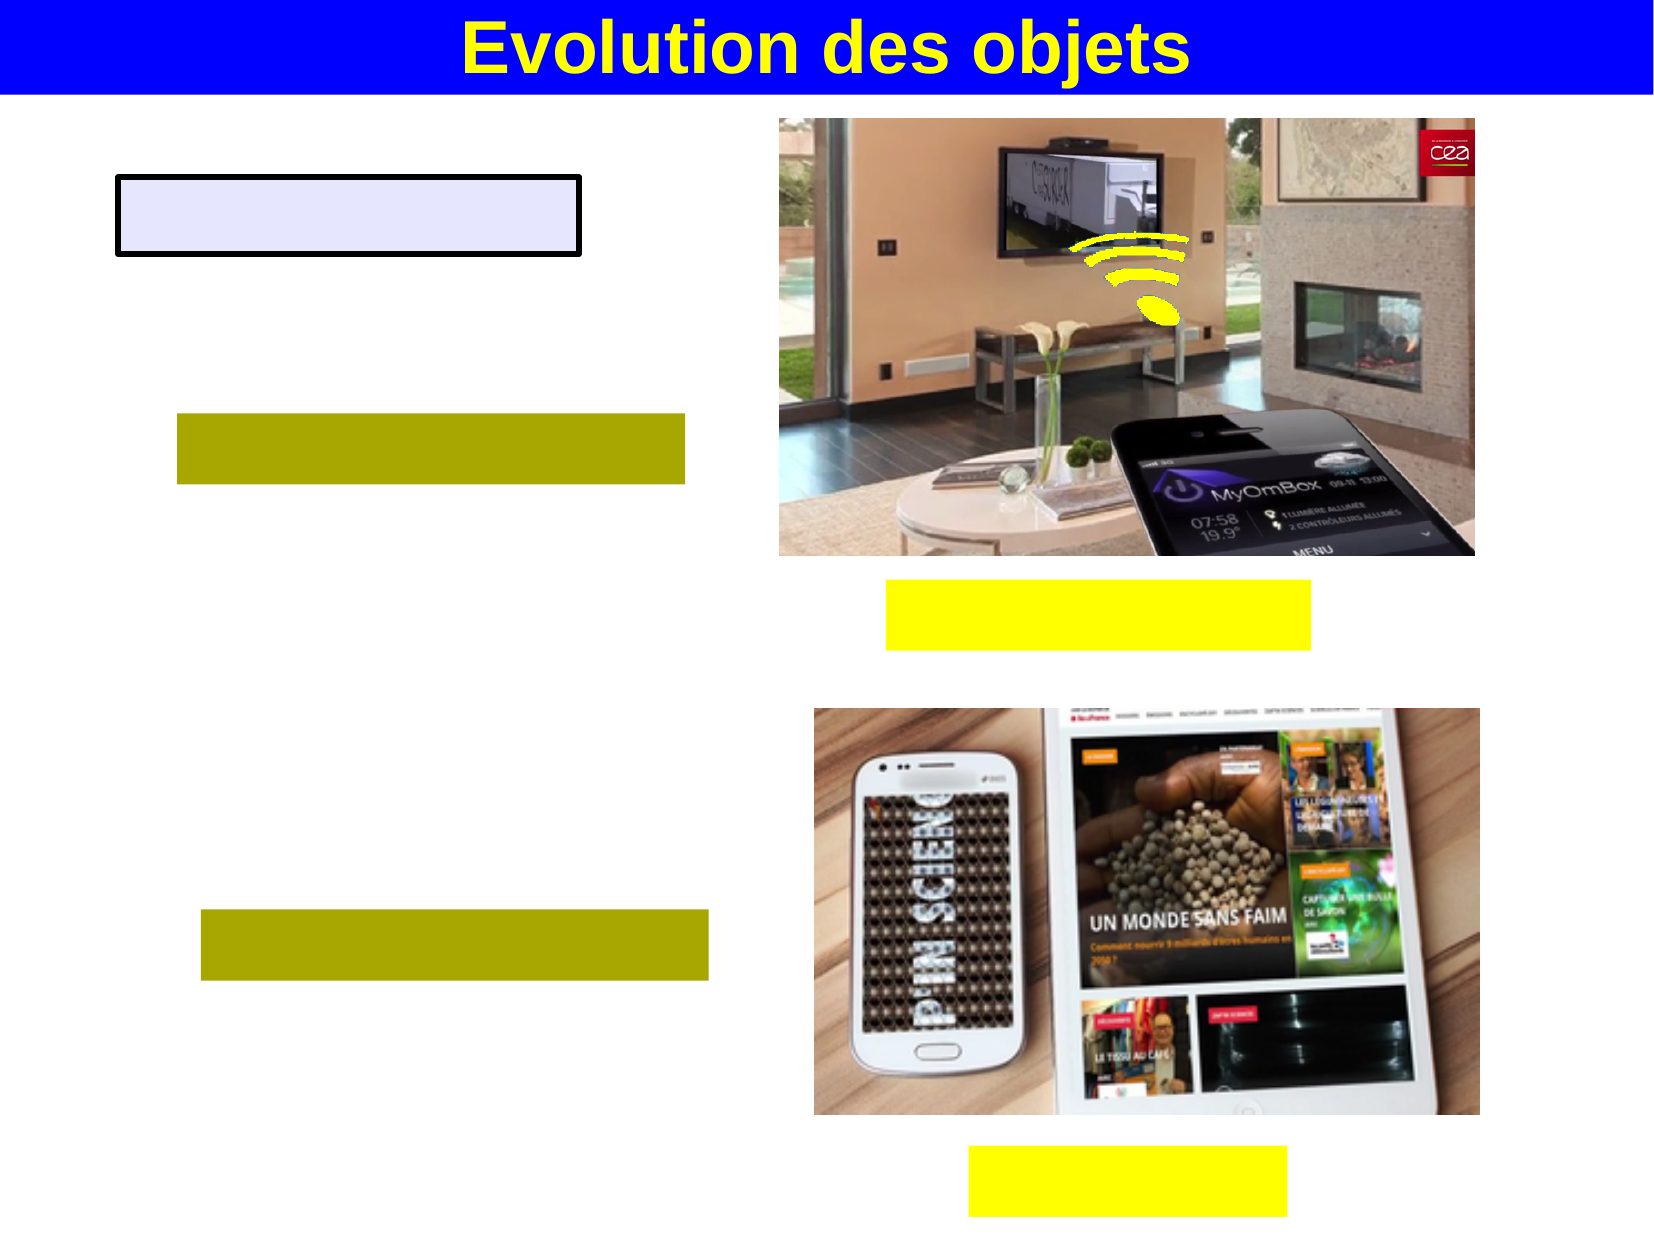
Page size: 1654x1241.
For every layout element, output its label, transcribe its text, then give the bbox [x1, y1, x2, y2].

title Evolution des objets [0, 0, 1654, 95]
picture [779, 118, 1475, 556]
picture [814, 708, 1480, 1115]
text_box [968, 1145, 1288, 1217]
text_box [177, 413, 686, 485]
text_box [885, 579, 1312, 651]
text_box [118, 177, 579, 255]
text_box [200, 909, 709, 981]
